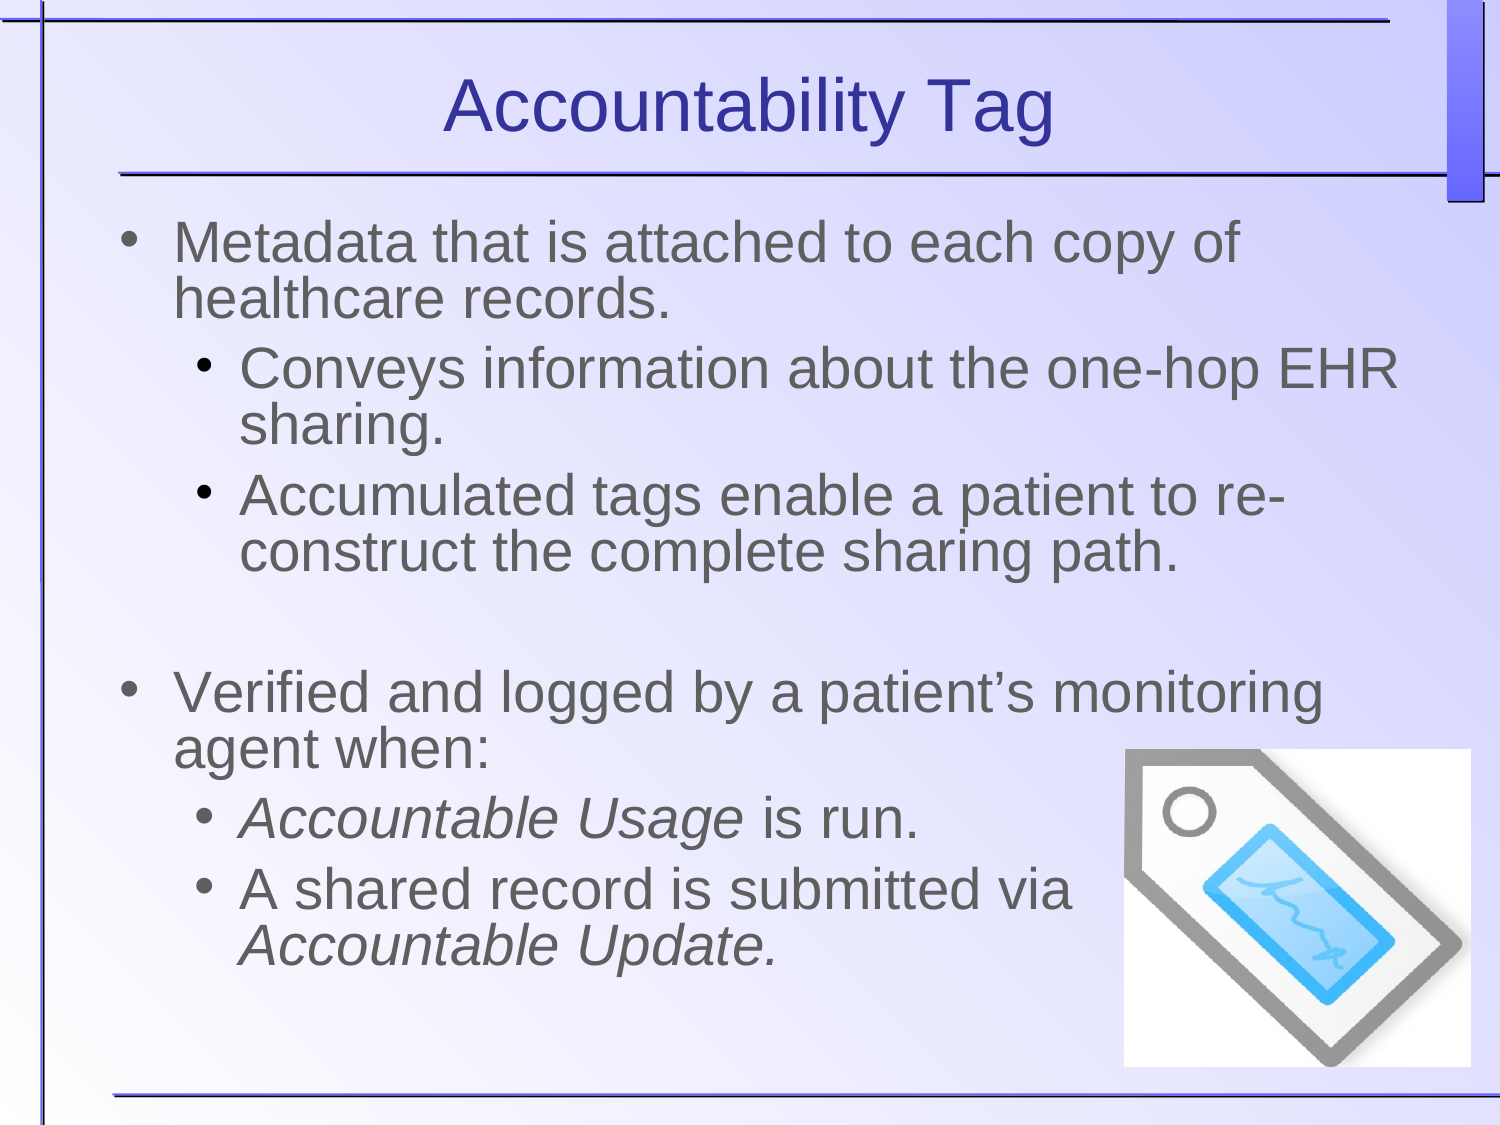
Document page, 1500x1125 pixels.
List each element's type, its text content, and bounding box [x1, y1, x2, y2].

picture [1124, 749, 1471, 1067]
title Accountability Tag [75, 7, 1426, 195]
text_box Metadata that is attached to each copy of healthcare records. Conveys information about the one-hop EHR sharing. Accumulated tags enable a patient to re-construct the complete sharing path. Verified and logged by a patient’s monitoring agent when: Accountable Usage is run. A shared record is submitted via Accountable Update. [104, 209, 1425, 1024]
